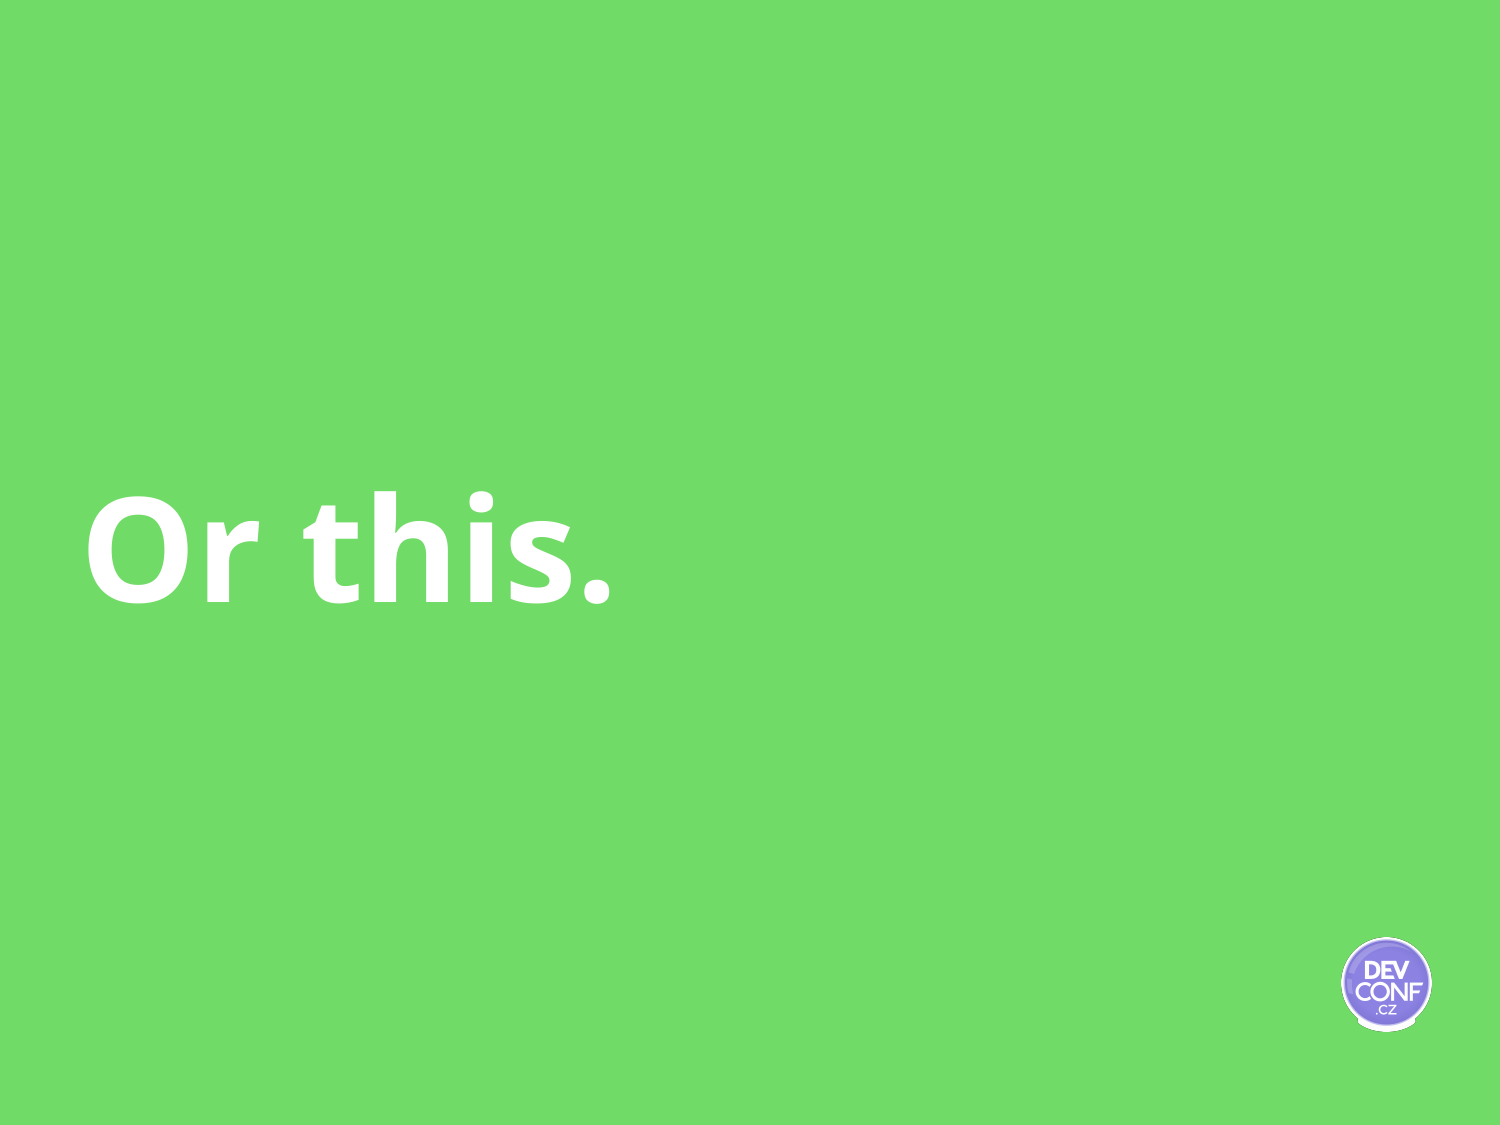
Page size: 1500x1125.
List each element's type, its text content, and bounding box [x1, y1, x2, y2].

picture [1341, 937, 1432, 1032]
title Or this. [80, 98, 1125, 994]
